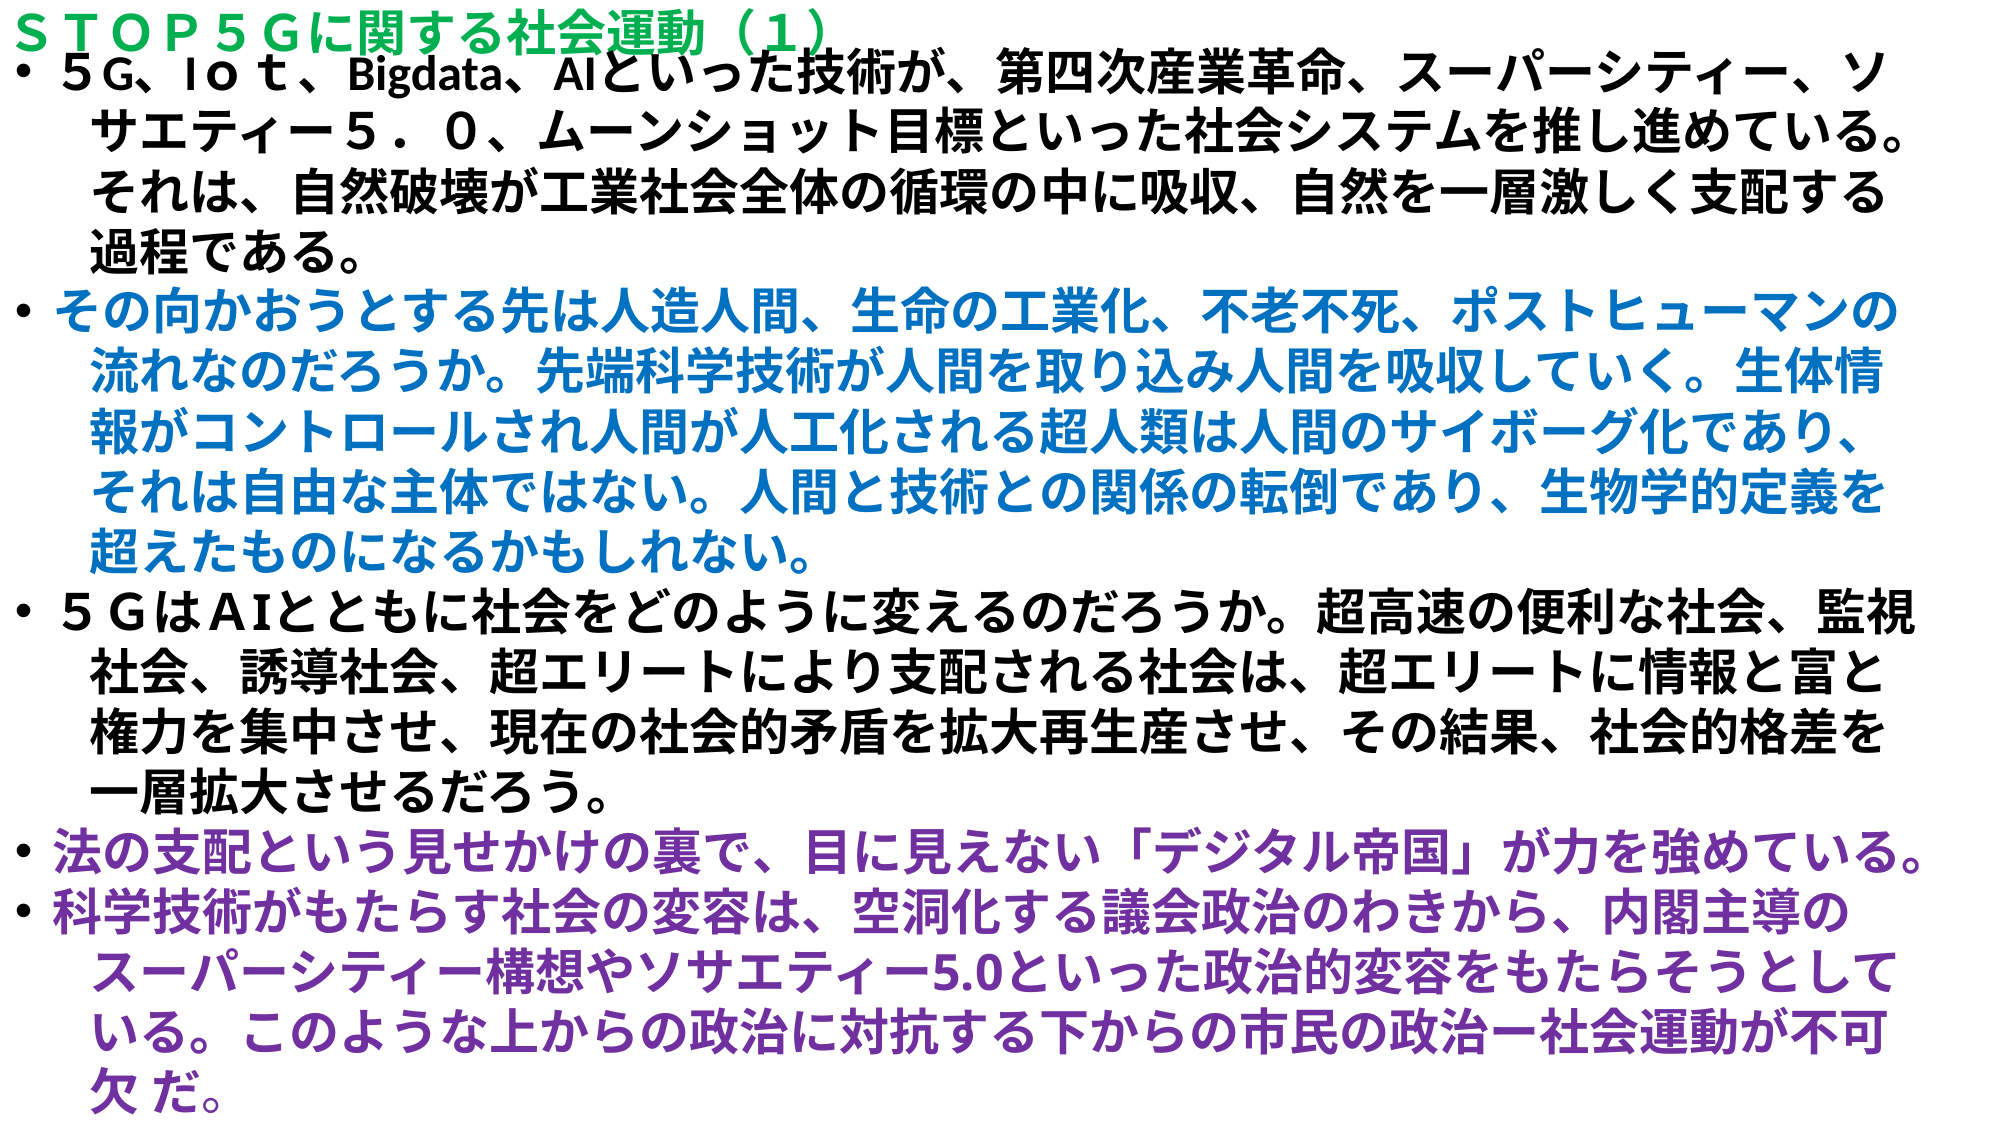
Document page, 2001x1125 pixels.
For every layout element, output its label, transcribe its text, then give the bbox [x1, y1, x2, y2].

list ５G、Iｏｔ、Bigdata、AIといった技術が、第四次産業革命、スーパーシティー、ソサエティー５．０、ムーンショット目標といった社会システムを推し進めている。それは、自然破壊が工業社会全体の循環の中に吸収、自然を一層激しく支配する過程である。 その向かおうとする先は人造人間、生命の工業化、不老不死、ポストヒューマンの流れなのだろうか。先端科学技術が人間を取り込み人間を吸収していく。生体情報がコントロールされ人間が人工化される超人類は人間のサイボーグ化であり、それは自由な主体ではない。人間と技術との関係の転倒であり、生物学的定義を超えたものになるかもしれない。 ５ＧはＡIとともに社会をどのように変えるのだろうか。超高速の便利な社会、監視社会、誘導社会、超エリートにより支配される社会は、超エリートに情報と富と権力を集中させ、現在の社会的矛盾を拡大再生産させ、その結果、社会的格差を一層拡大させるだろう。 法の支配という見せかけの裏で、目に見えない「デジタル帝国」が力を強めている。 科学技術がもたらす社会の変容は、空洞化する議会政治のわきから、内閣主導のスーパーシティー構想やソサエティー5.0といった政治的変容をもたらそうとしている。このような上からの政治に対抗する下からの市民の政治ー社会運動が不可欠 だ。 世界で起こっているSTOP５G運動は、その下からの市民の政治ー社会運動ではないか。 [0, 32, 1943, 1125]
title ＳＴＯＰ５Ｇに関する社会運動（１） [0, 0, 1944, 64]
